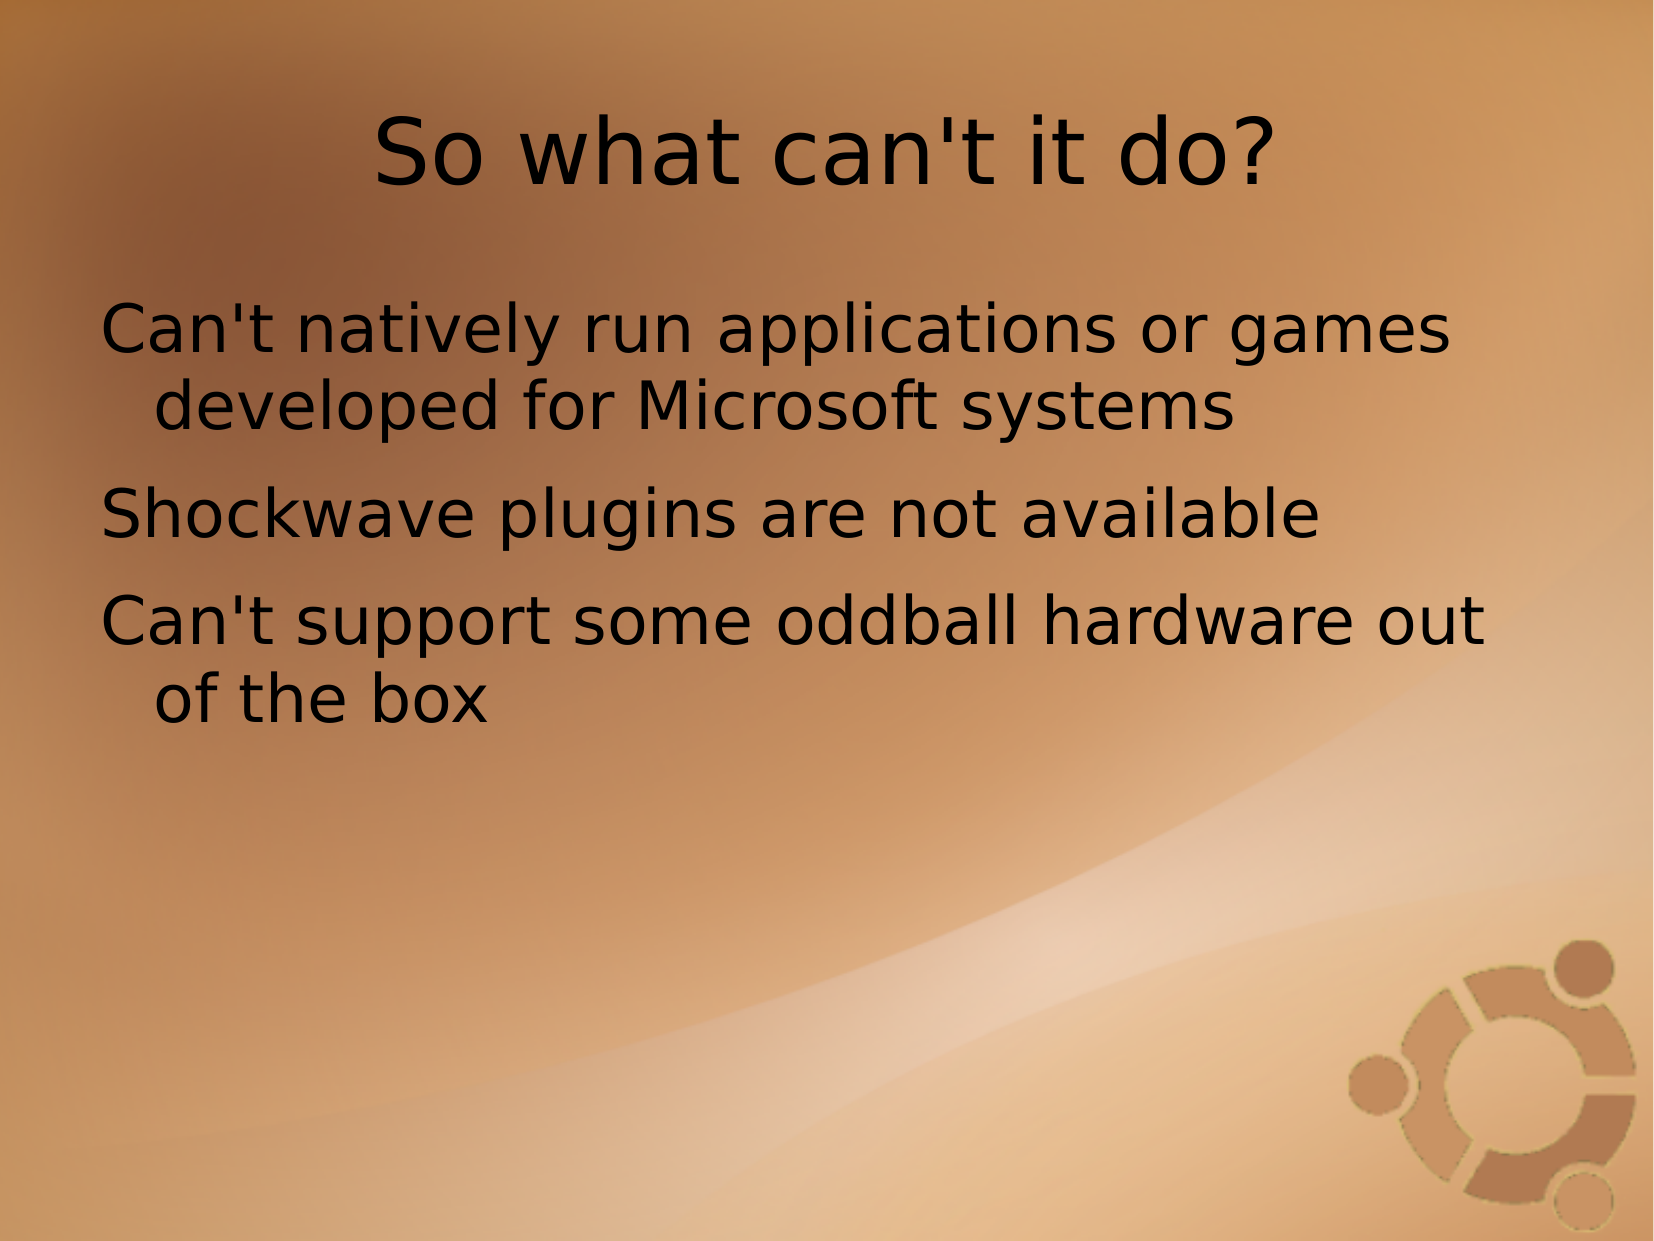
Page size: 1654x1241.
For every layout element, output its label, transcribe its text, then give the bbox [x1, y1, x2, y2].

title So what can't it do? [82, 49, 1571, 257]
picture [0, 0, 1654, 1241]
list Can't natively run applications or games developed for Microsoft systems Shockwave plugins are not available Can't support some oddball hardware out of the box [82, 290, 1571, 1109]
